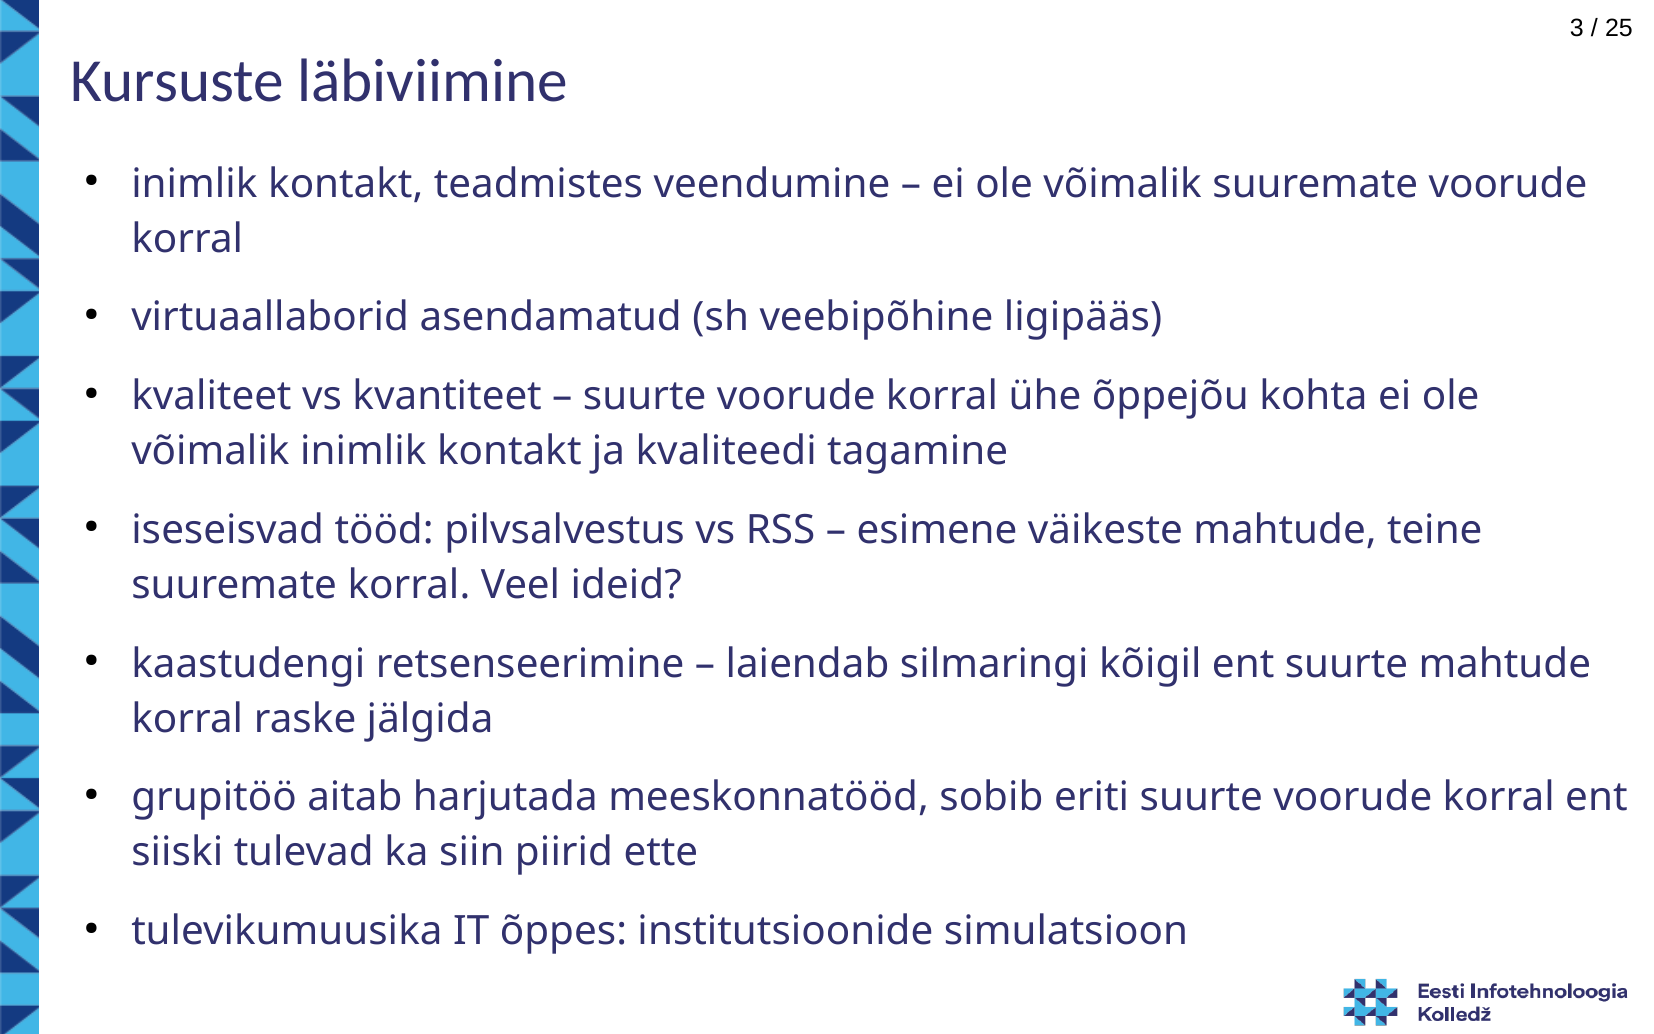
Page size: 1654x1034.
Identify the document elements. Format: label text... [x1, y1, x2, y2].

title Kursuste läbiviimine [70, 41, 1630, 130]
list inimlik kontakt, teadmistes veendumine – ei ole võimalik suuremate voorude korral virtuaallaborid asendamatud (sh veebipõhine ligipääs) kvaliteet vs kvantiteet – suurte voorude korral ühe õppejõu kohta ei ole võimalik inimlik kontakt ja kvaliteedi tagamine iseseisvad tööd: pilvsalvestus vs RSS – esimene väikeste mahtude, teine suuremate korral. Veel ideid? kaastudengi retsenseerimine – laiendab silmaringi kõigil ent suurte mahtude korral raske jälgida grupitöö aitab harjutada meeskonnatööd, sobib eriti suurte voorude korral ent siiski tulevad ka siin piirid ette tulevikumuusika IT õppes: institutsioonide simulatsioon [68, 153, 1630, 957]
